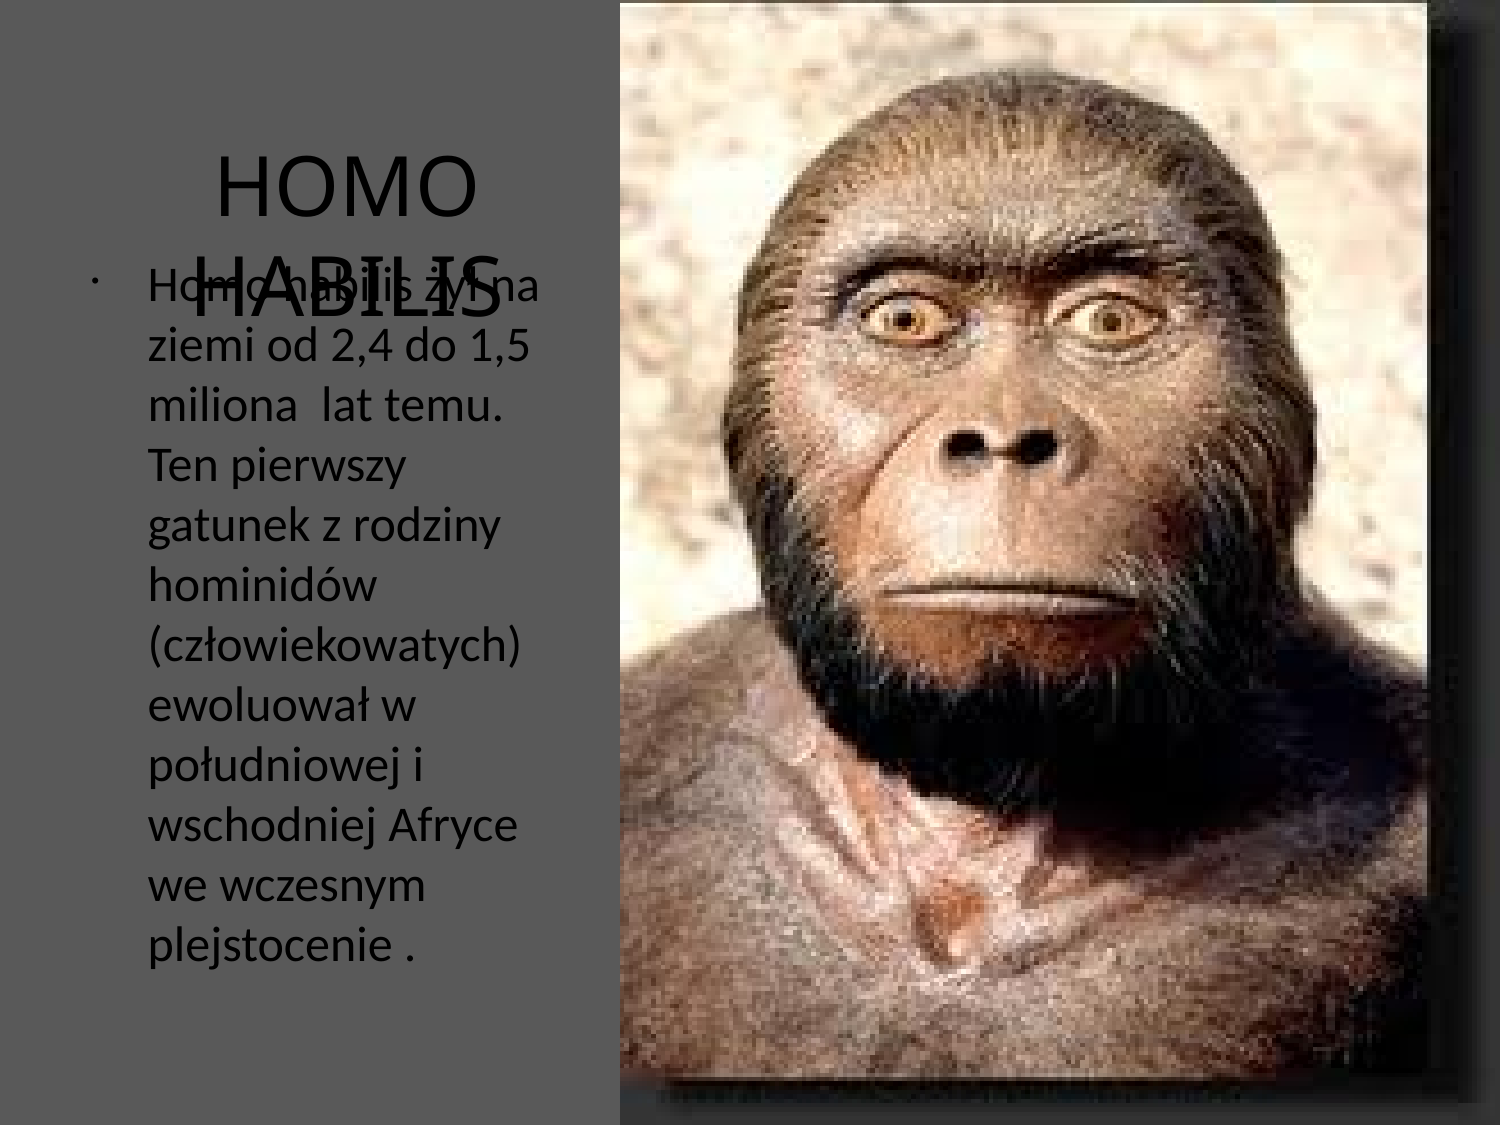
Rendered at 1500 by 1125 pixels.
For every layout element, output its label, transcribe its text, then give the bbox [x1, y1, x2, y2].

picture [620, 0, 1500, 1125]
title HOMO HABILIS [100, 125, 594, 242]
list Homo habilis żył na ziemi od 2,4 do 1,5 miliona lat temu. Ten pierwszy gatunek z rodziny hominidów (człowiekowatych) ewoluował w południowej i wschodniej Afryce we wczesnym plejstocenie . [76, 243, 571, 1014]
